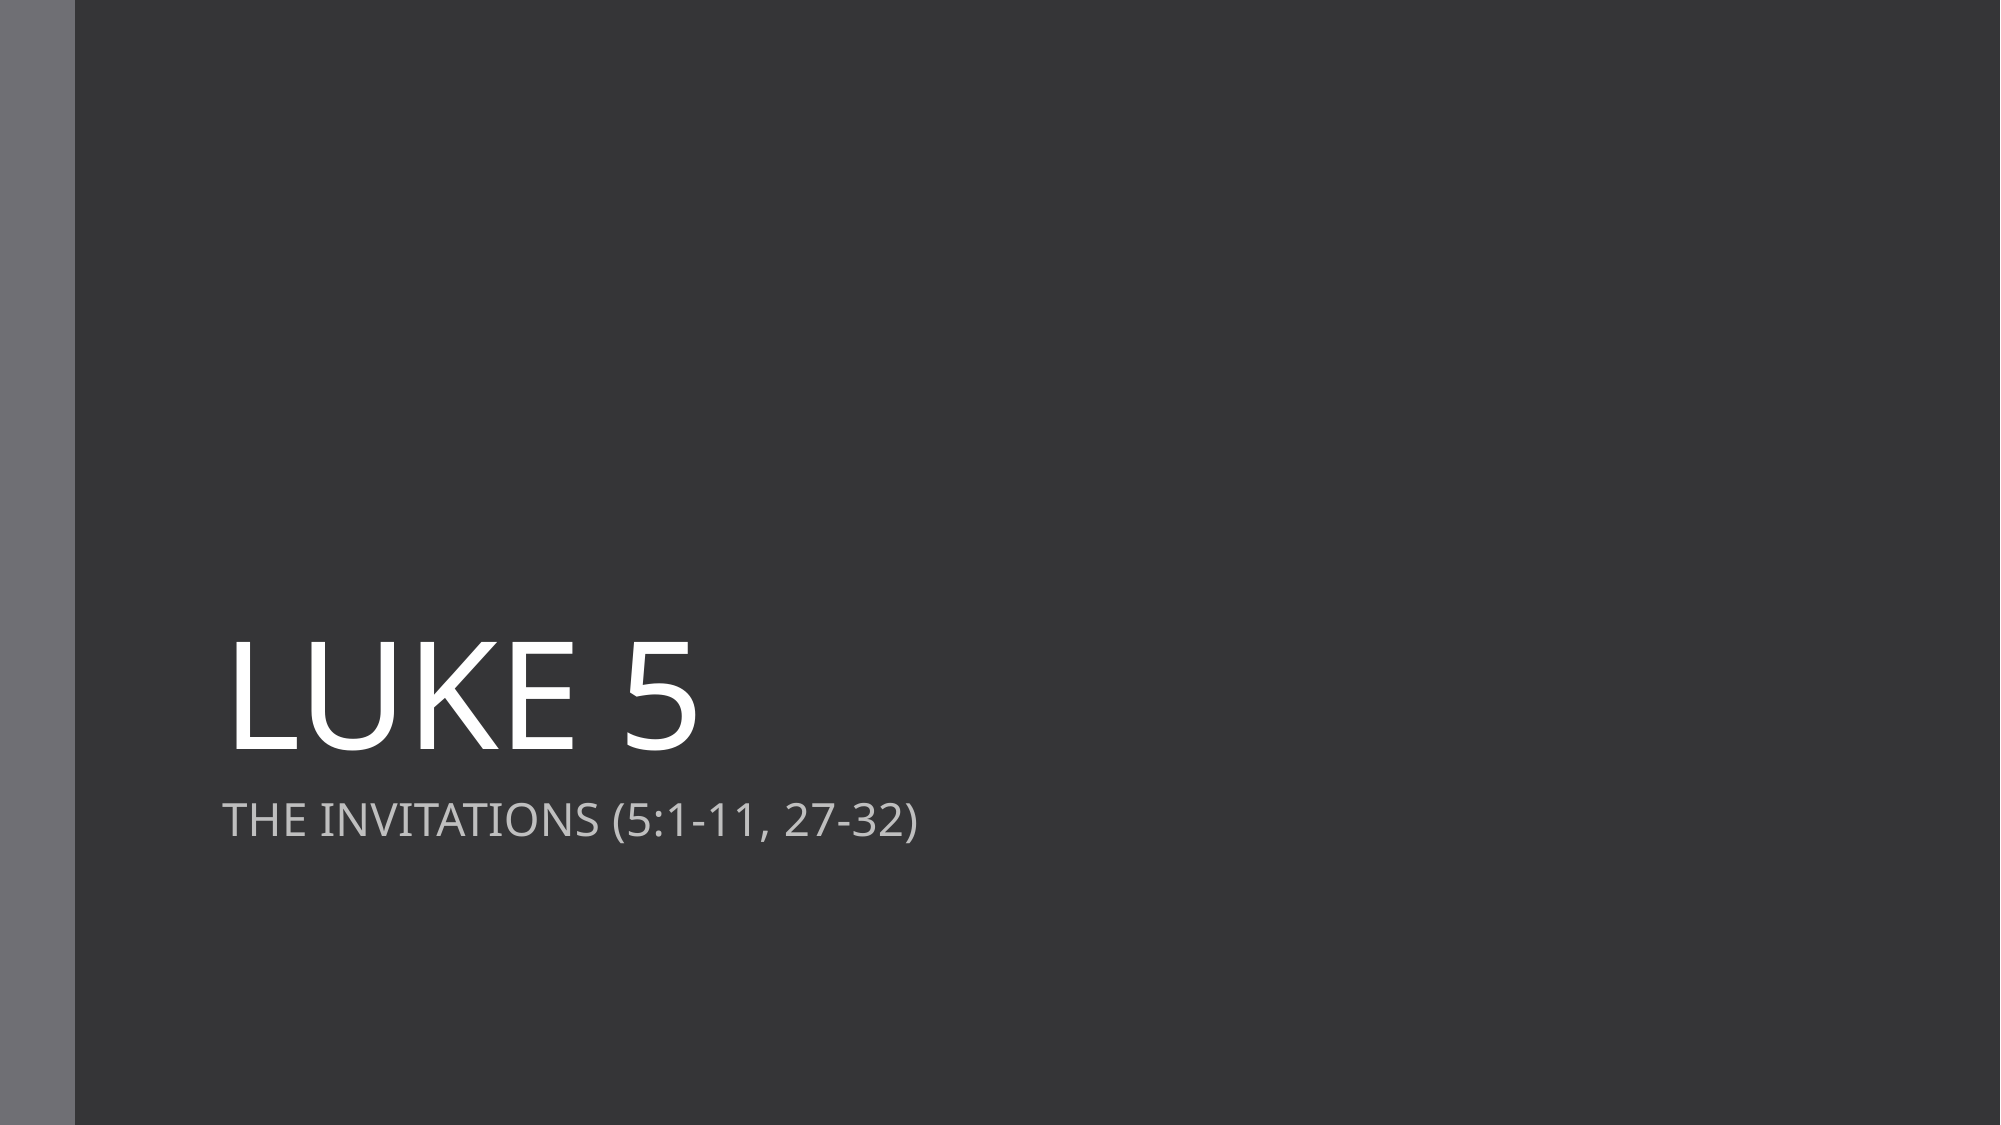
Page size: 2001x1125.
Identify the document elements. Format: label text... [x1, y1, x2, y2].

title LUKE 5 [206, 124, 1752, 787]
subtitle THE INVITATIONS (5:1-11, 27-32) [206, 787, 1752, 1066]
